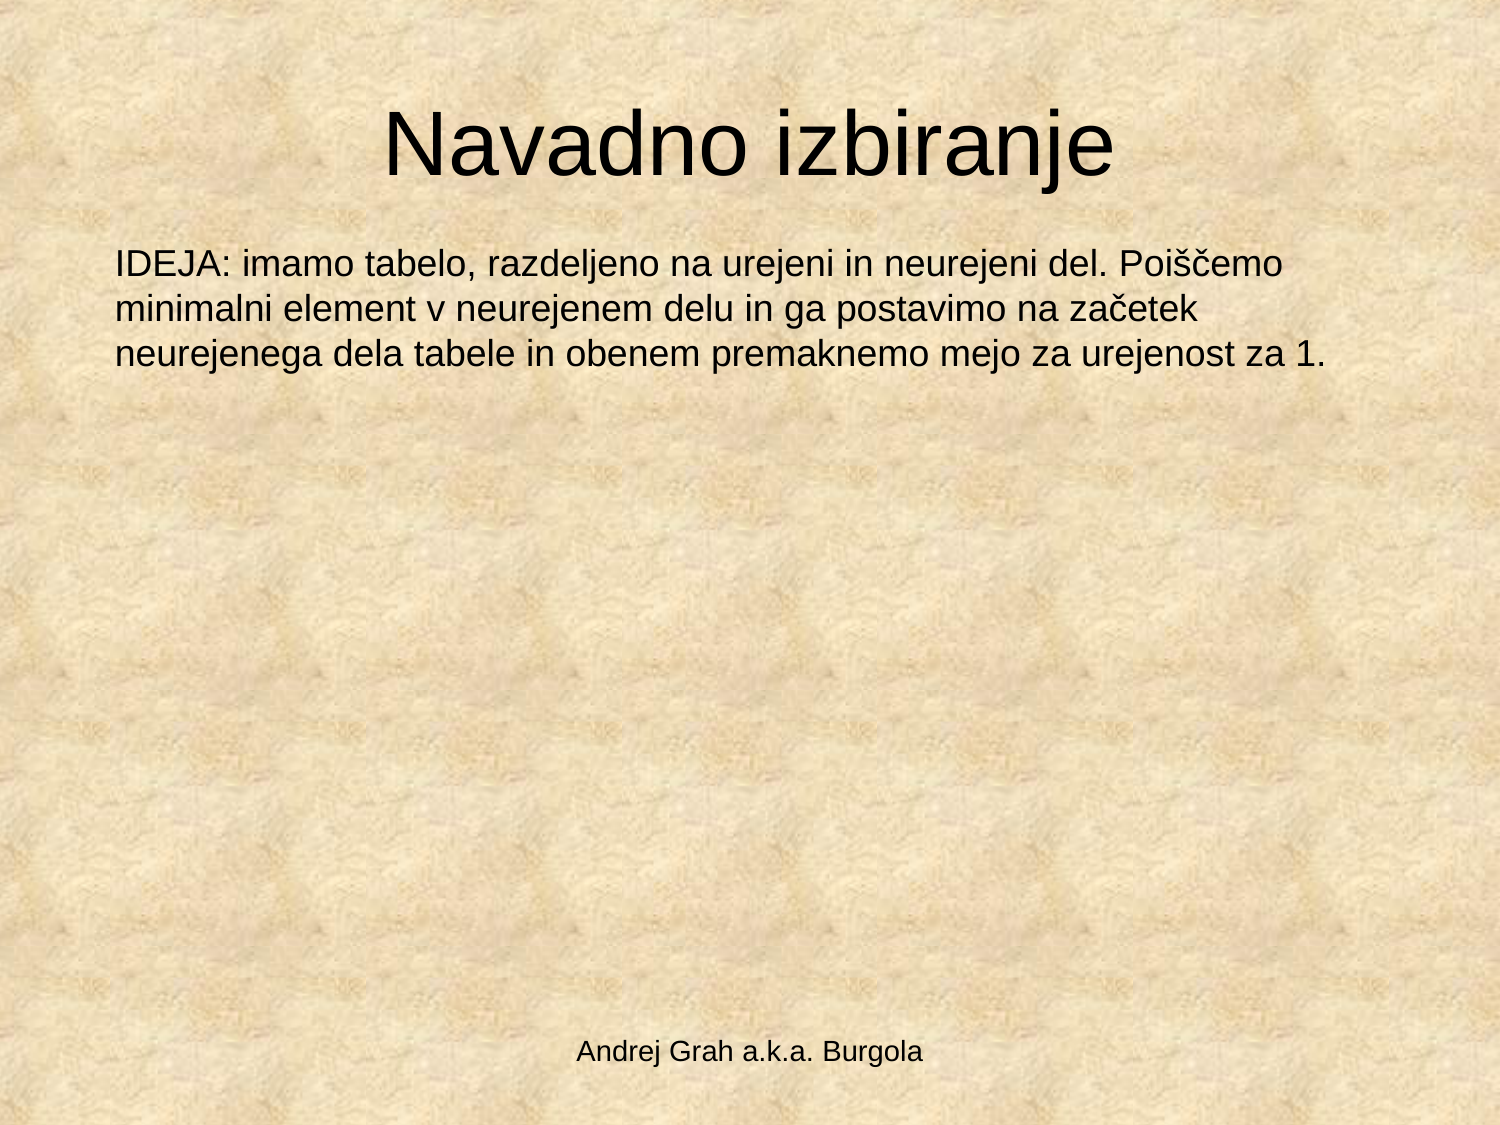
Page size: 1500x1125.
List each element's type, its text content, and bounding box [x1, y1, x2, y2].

text_box IDEJA: imamo tabelo, razdeljeno na urejeni in neurejeni del. Poiščemo minimalni element v neurejenem delu in ga postavimo na začetek neurejenega dela tabele in obenem premaknemo mejo za urejenost za 1. [100, 231, 1424, 383]
text_box Andrej Grah a.k.a. Burgola [512, 1024, 988, 1103]
title Navadno izbiranje [75, 45, 1426, 233]
picture [0, 0, 1500, 1125]
